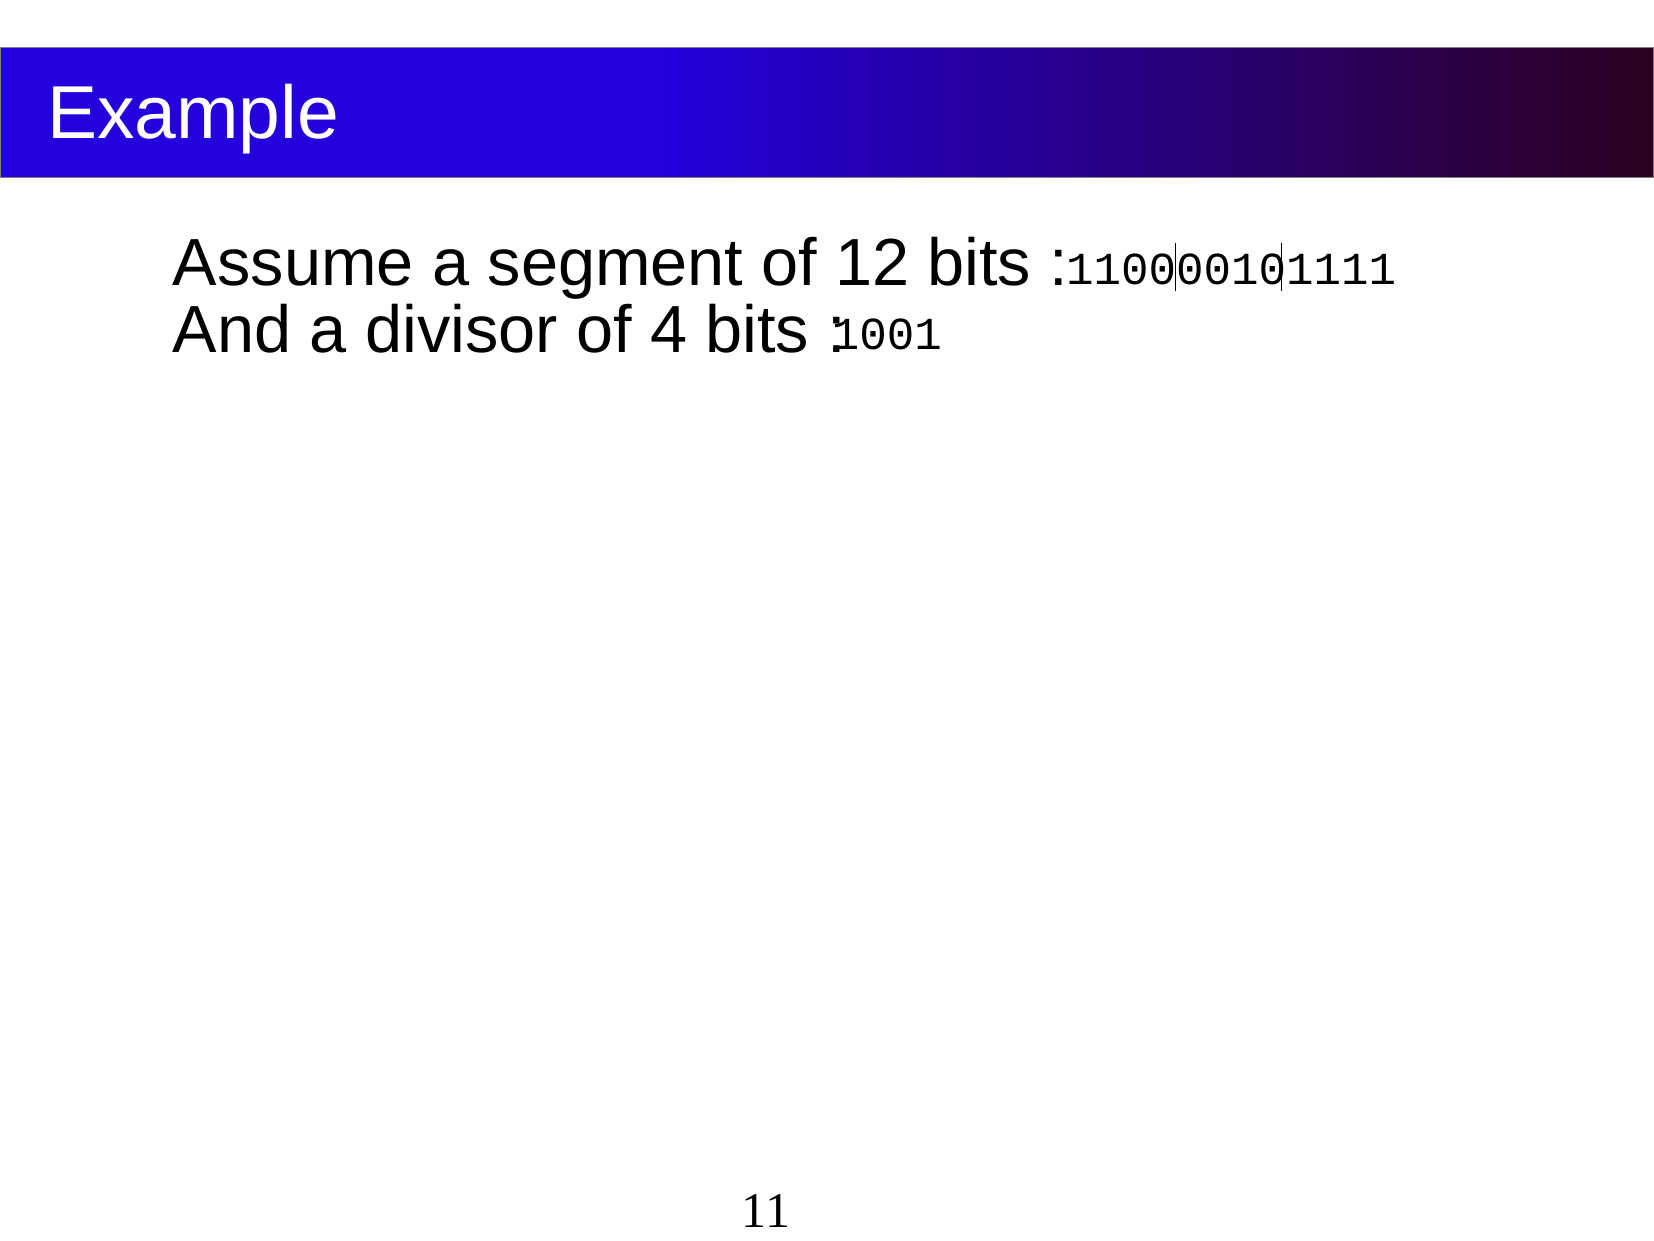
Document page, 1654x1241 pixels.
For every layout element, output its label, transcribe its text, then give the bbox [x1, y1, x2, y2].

text_box 1001 [817, 296, 957, 367]
title Example [47, 6, 1477, 225]
text_box 110000101111 [1051, 231, 1411, 302]
list Assume a segment of 12 bits : And a divisor of 4 bits : [116, 231, 1528, 951]
